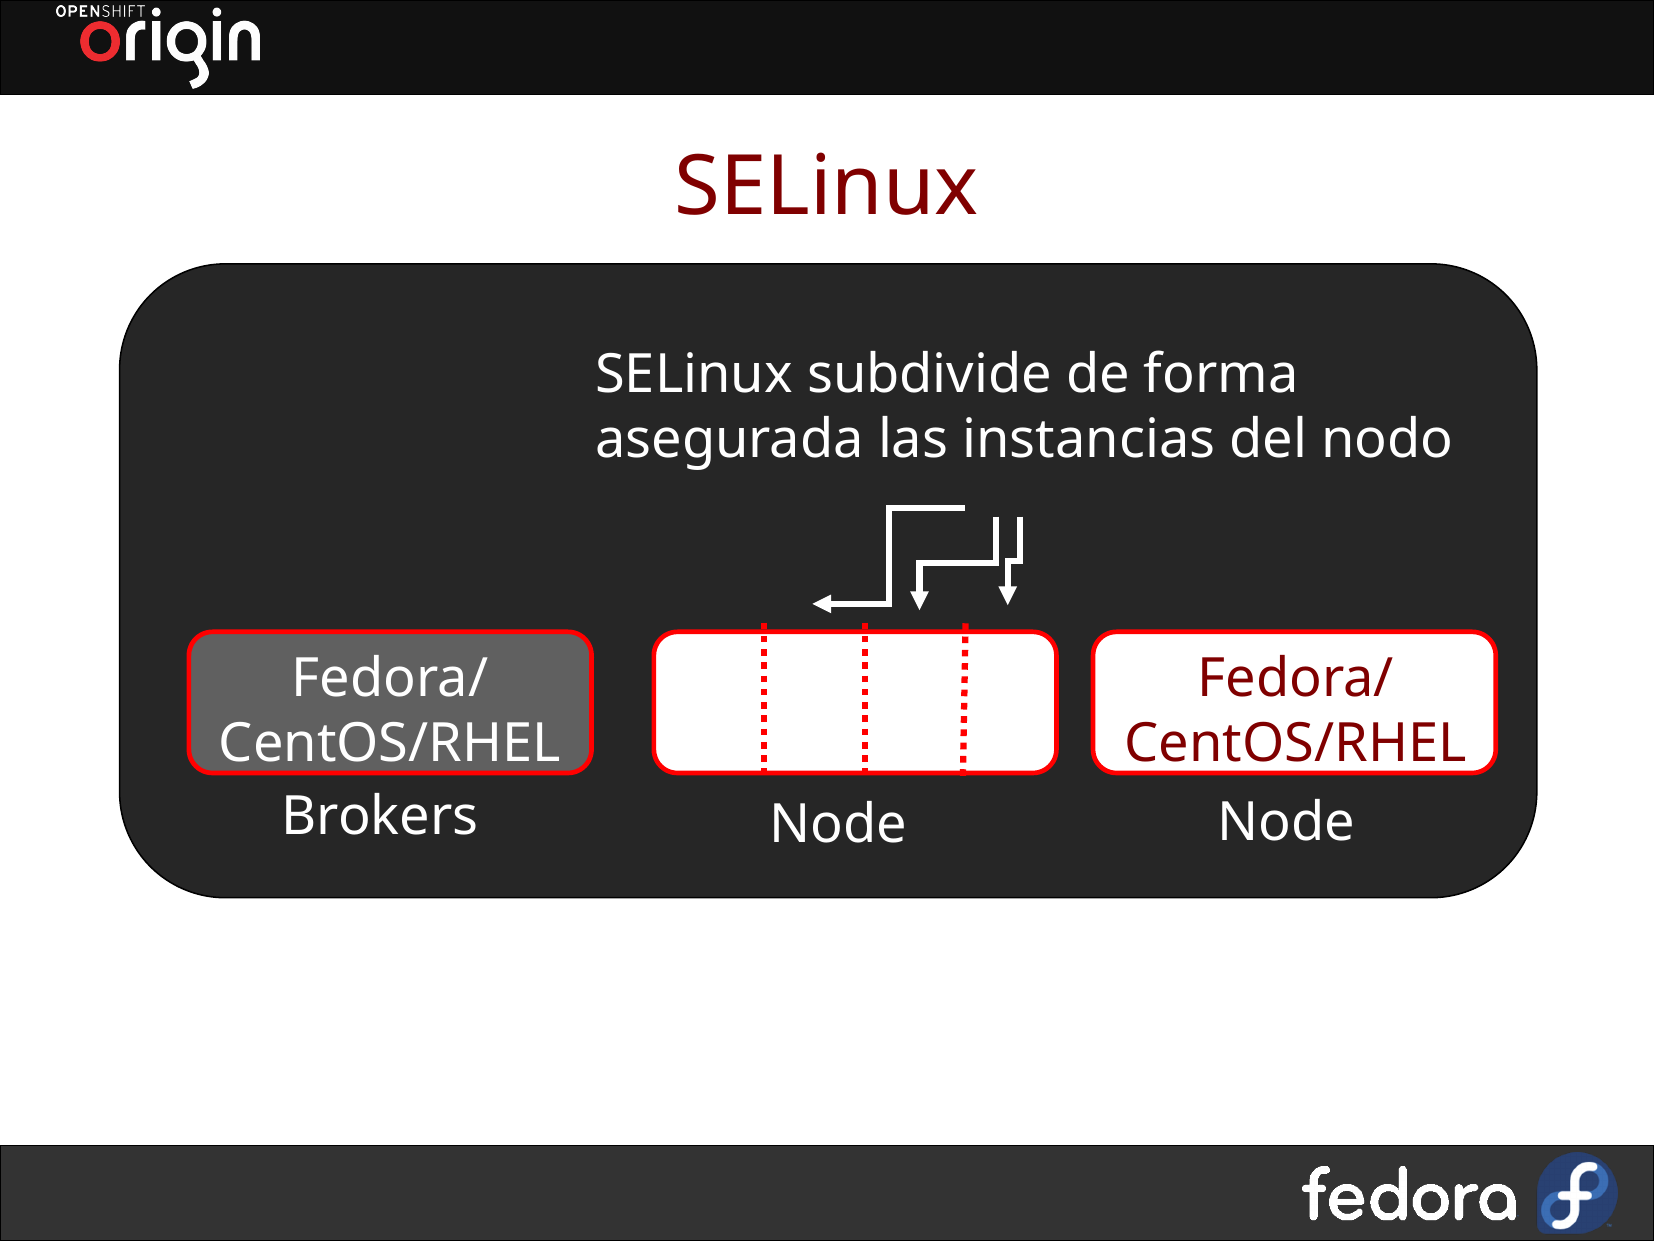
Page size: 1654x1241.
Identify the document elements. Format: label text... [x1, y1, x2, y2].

text_box Brokers [266, 772, 494, 853]
text_box Node [754, 780, 922, 861]
picture [1299, 1151, 1619, 1235]
title SELinux [82, 78, 1571, 287]
picture [56, 5, 260, 89]
text_box [119, 263, 1537, 898]
text_box Node [1202, 779, 1370, 860]
text_box Fedora/CentOS/RHEL [1094, 635, 1498, 780]
text_box SELinux subdivide de forma asegurada las instancias del nodo [578, 330, 1501, 478]
text_box Fedora/CentOS/RHEL [188, 634, 592, 780]
